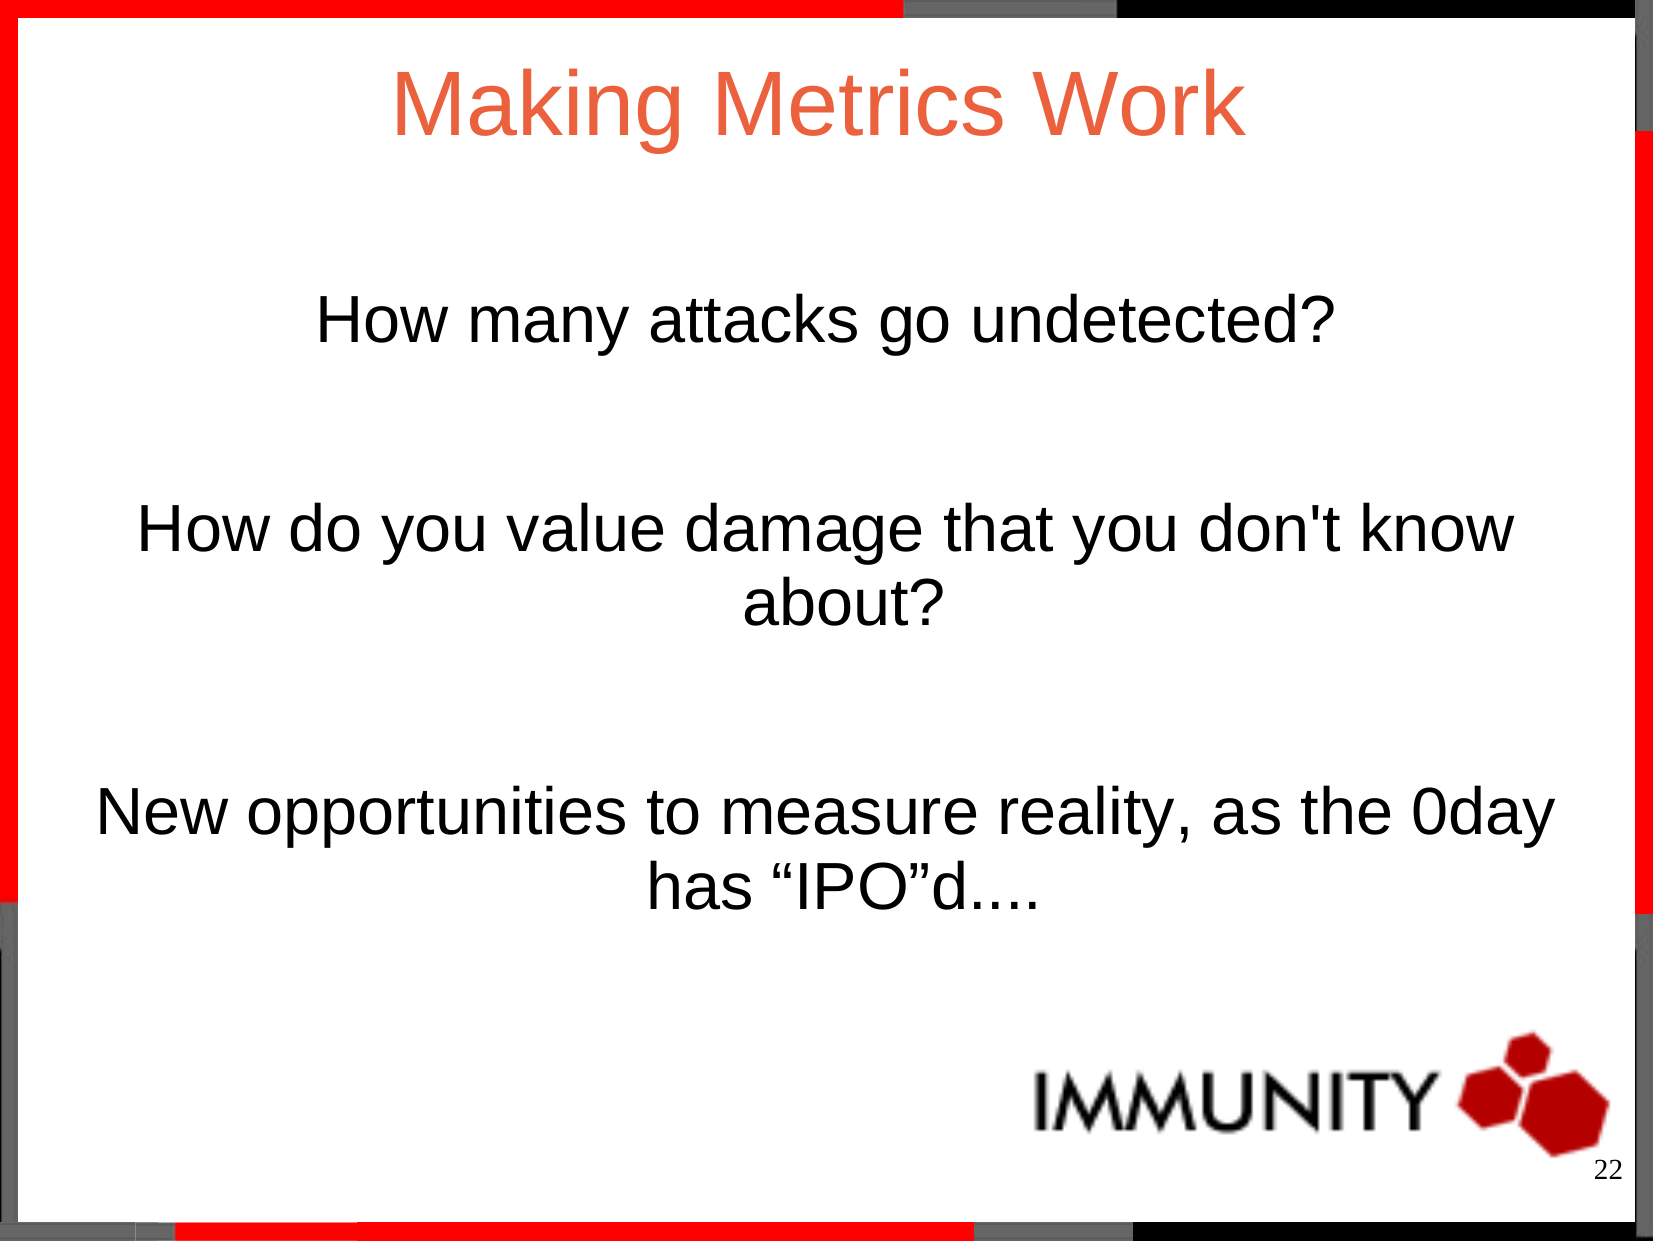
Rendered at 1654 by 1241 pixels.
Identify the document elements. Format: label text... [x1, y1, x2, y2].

picture [0, 0, 1653, 1241]
title Making Metrics Work [75, 7, 1563, 200]
list How many attacks go undetected? How do you value damage that you don't know about? New opportunities to measure reality, as the 0day has “IPO”d.... [82, 282, 1571, 1095]
